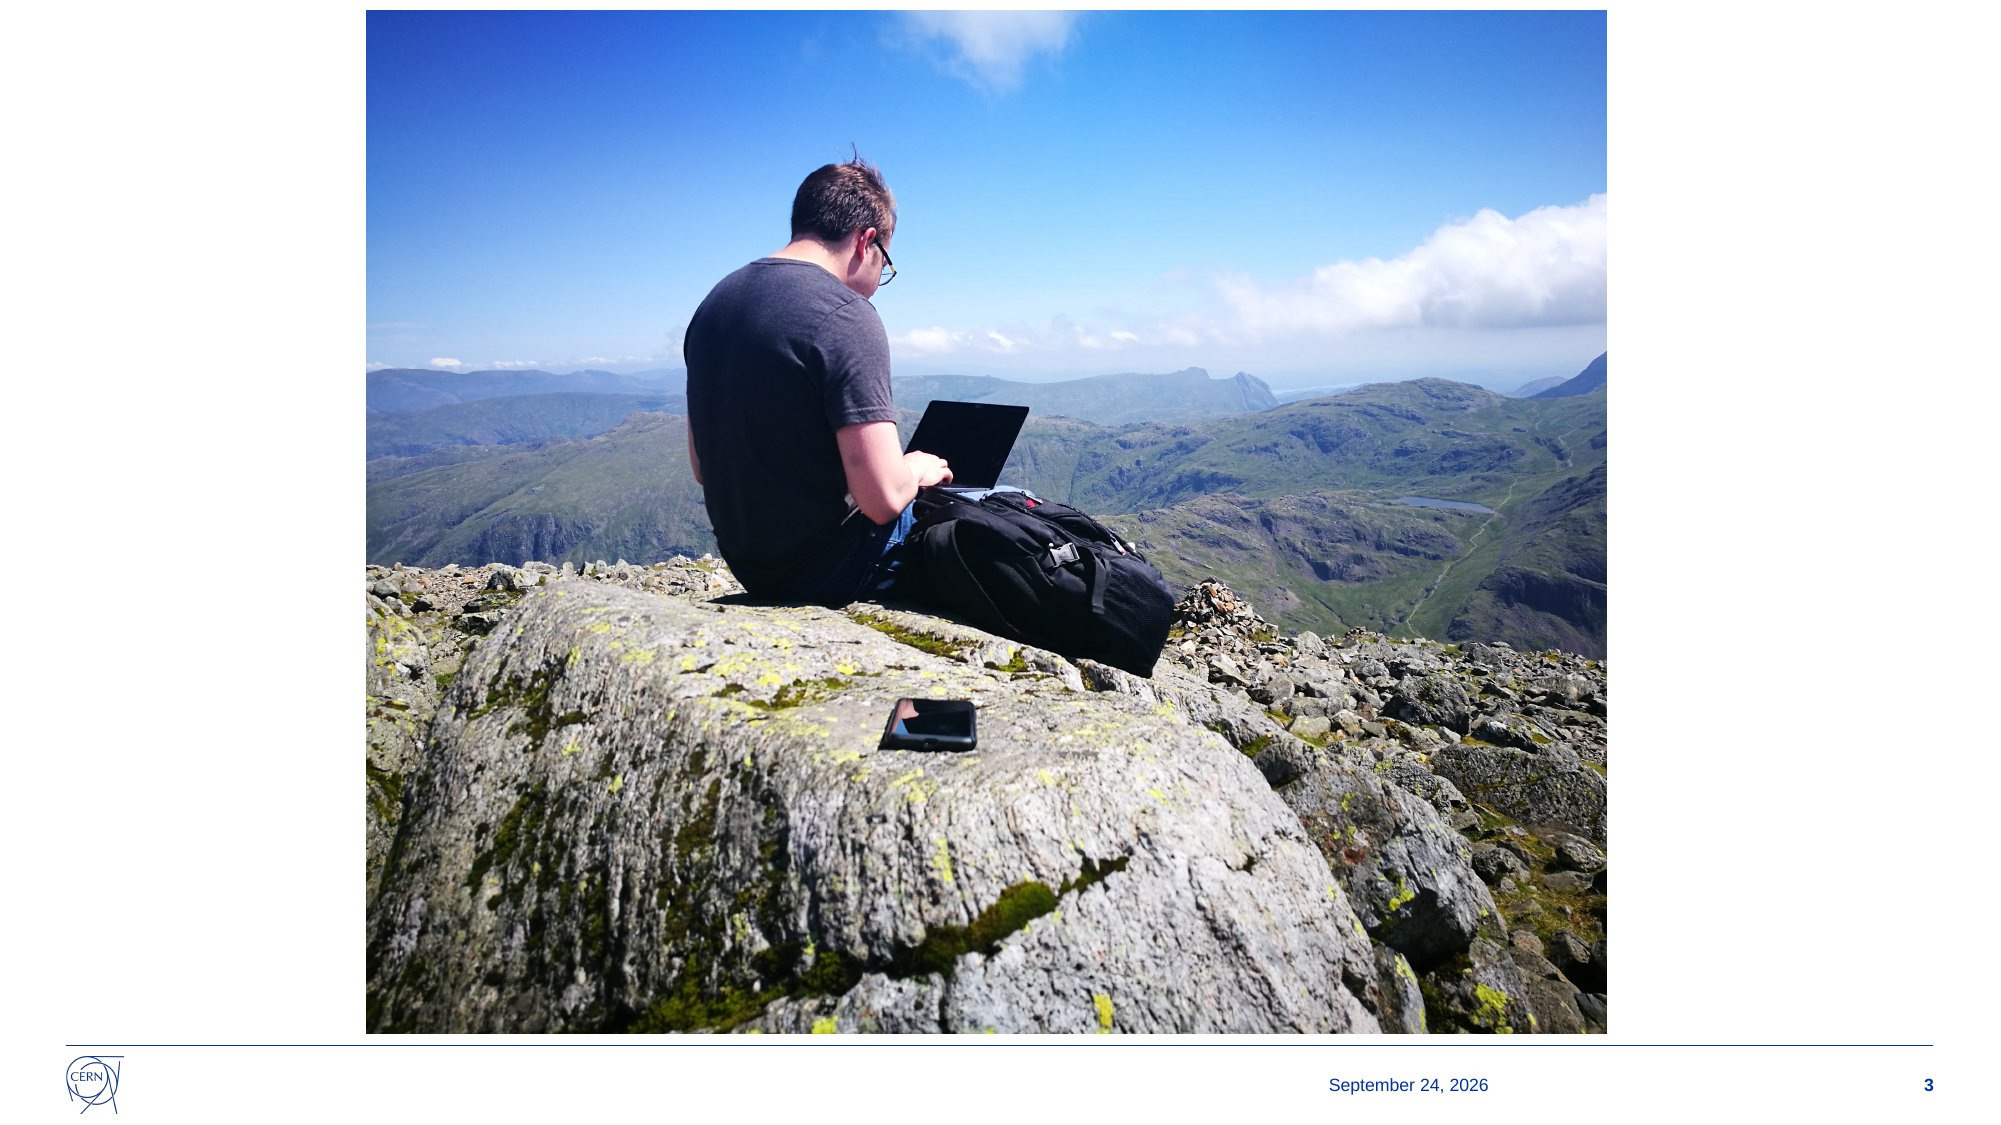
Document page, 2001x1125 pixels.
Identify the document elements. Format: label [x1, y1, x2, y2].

picture [366, 10, 1607, 1034]
